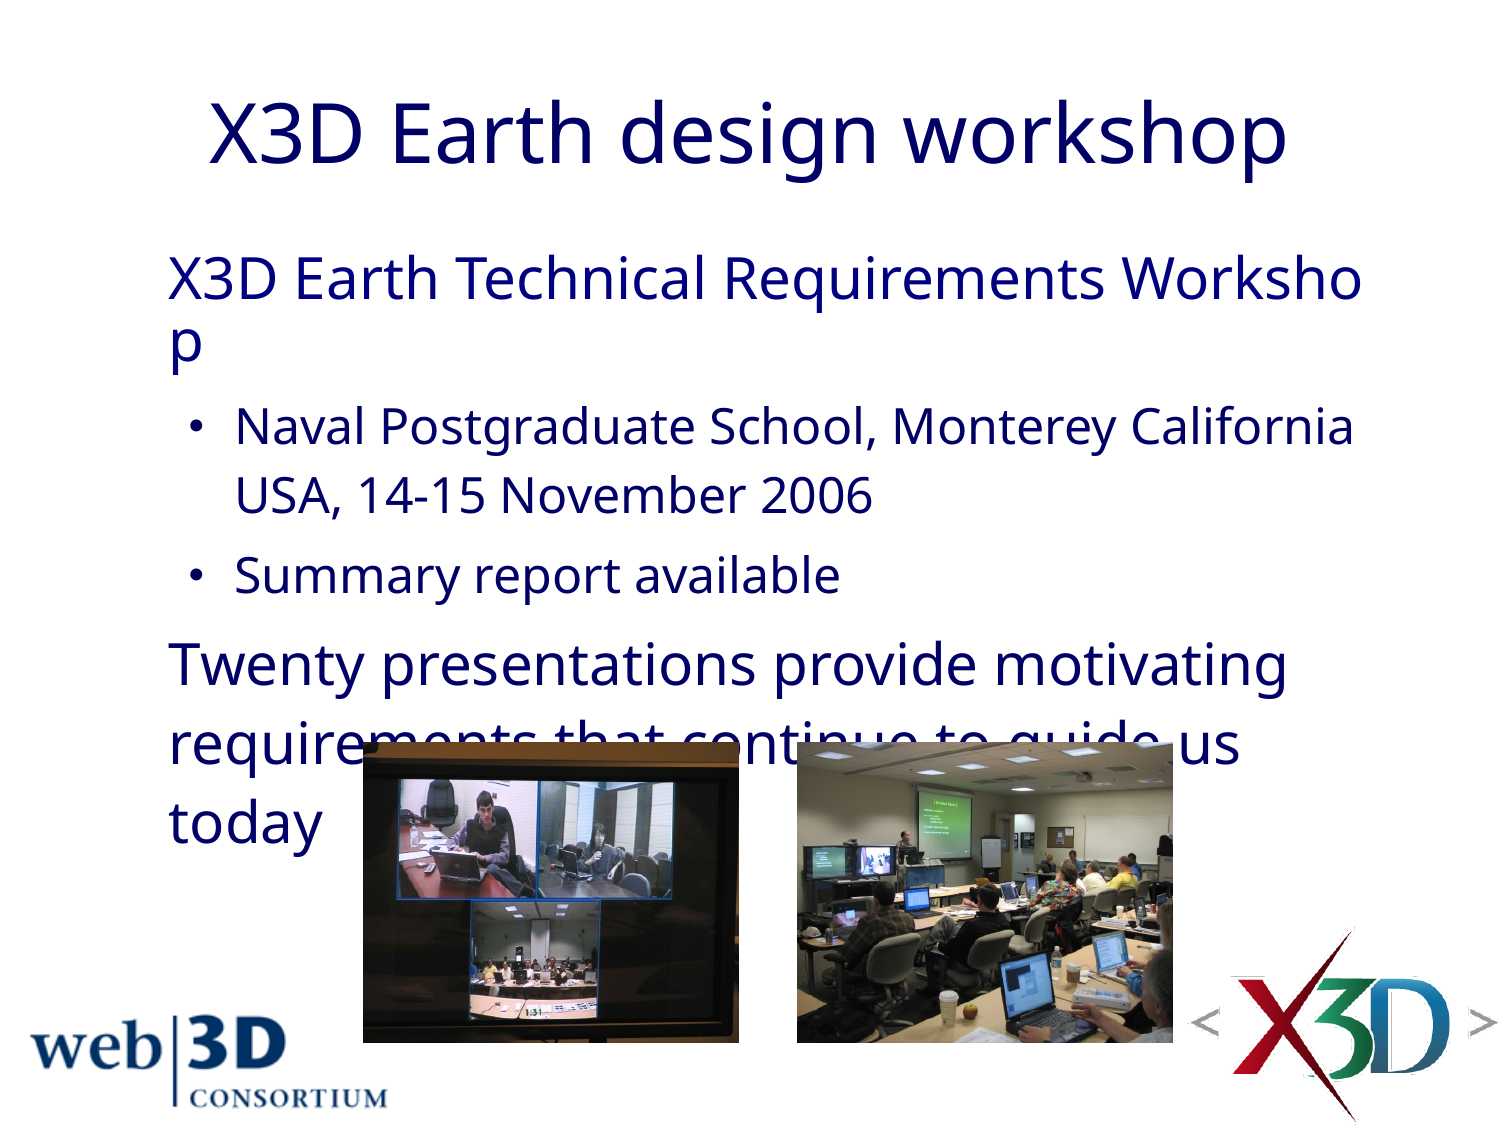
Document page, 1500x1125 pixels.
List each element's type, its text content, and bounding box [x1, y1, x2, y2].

picture [1187, 926, 1500, 1125]
title X3D Earth design workshop [112, 37, 1388, 226]
picture [797, 742, 1173, 1043]
picture [12, 742, 739, 1118]
list X3D Earth Technical Requirements Workshop Naval Postgraduate School, Monterey California USA, 14-15 November 2006 Summary report available Twenty presentations provide motivating requirements that continue to guide us today [112, 237, 1388, 1001]
